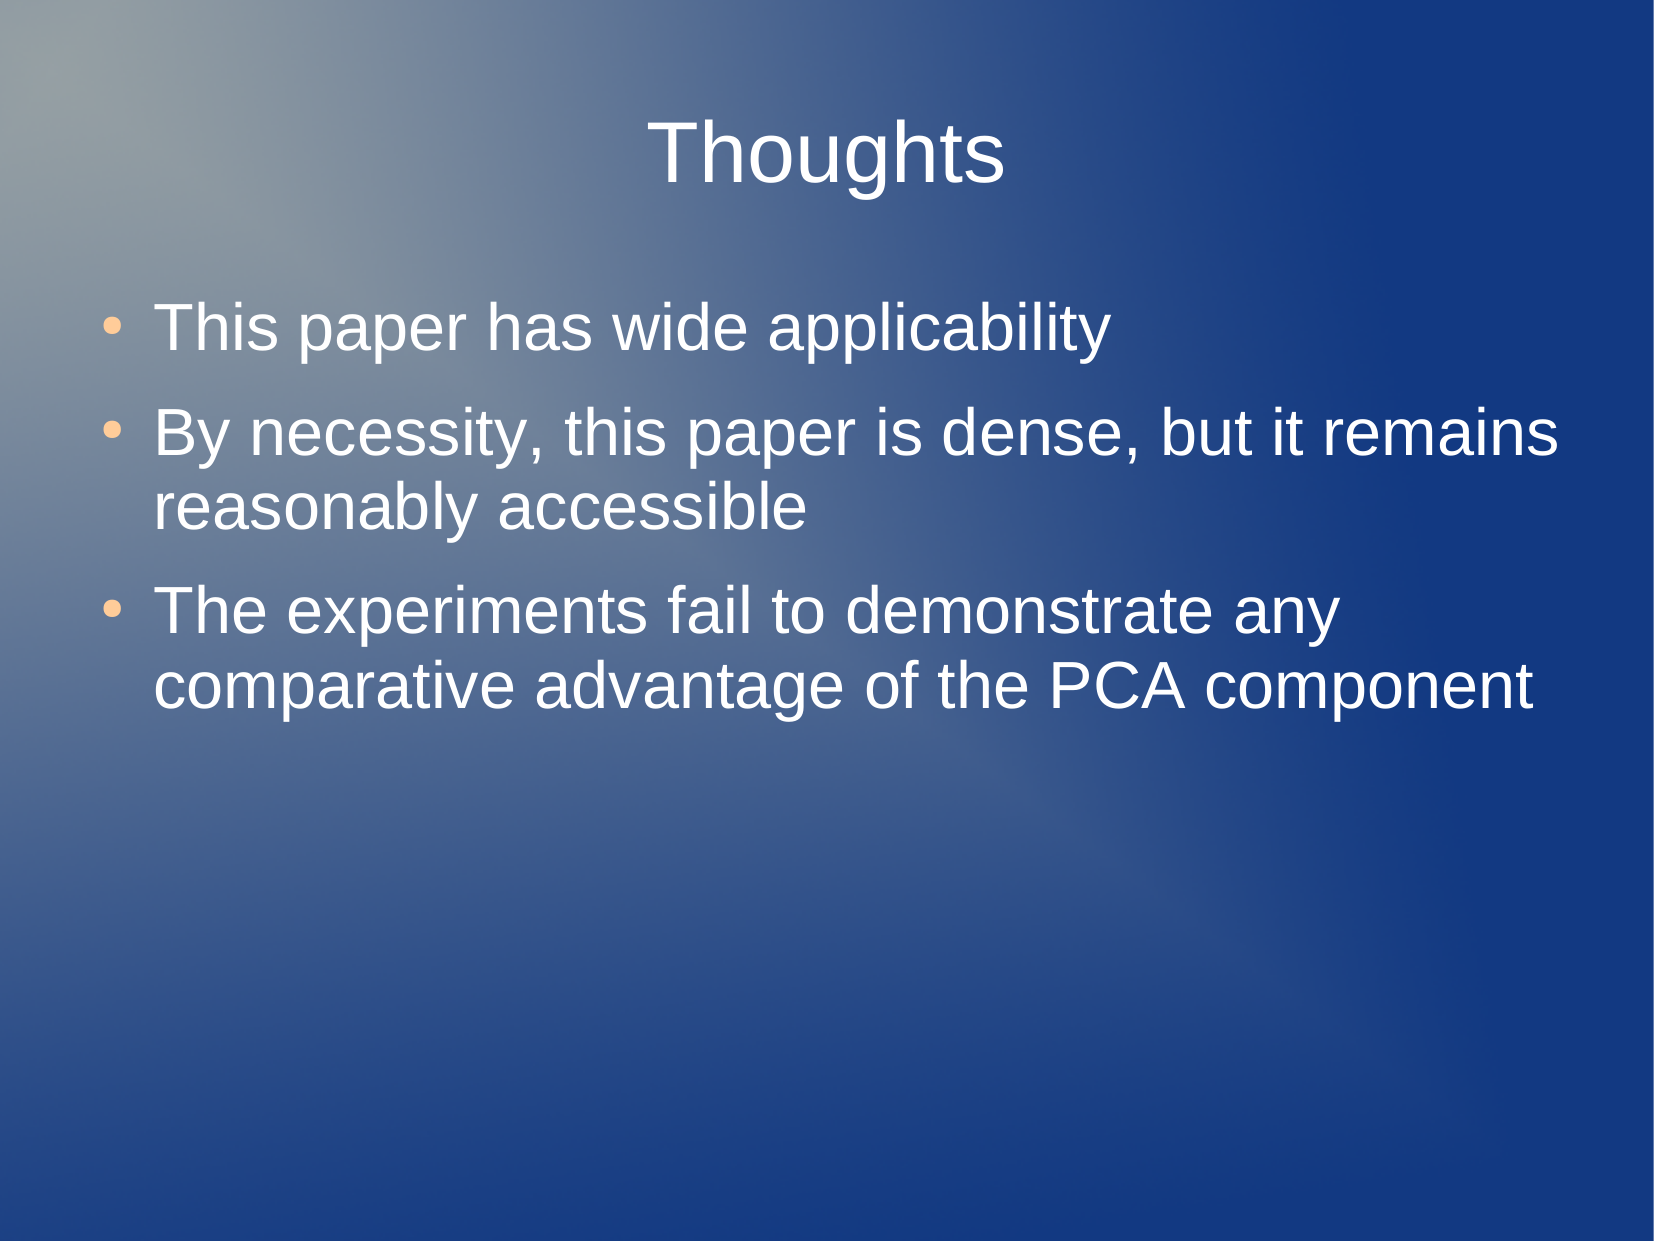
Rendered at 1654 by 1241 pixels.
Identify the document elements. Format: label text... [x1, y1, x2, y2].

title Thoughts [82, 49, 1571, 257]
list This paper has wide applicability By necessity, this paper is dense, but it remains reasonably accessible The experiments fail to demonstrate any comparative advantage of the PCA component [82, 290, 1571, 1109]
picture [0, 0, 1654, 1241]
